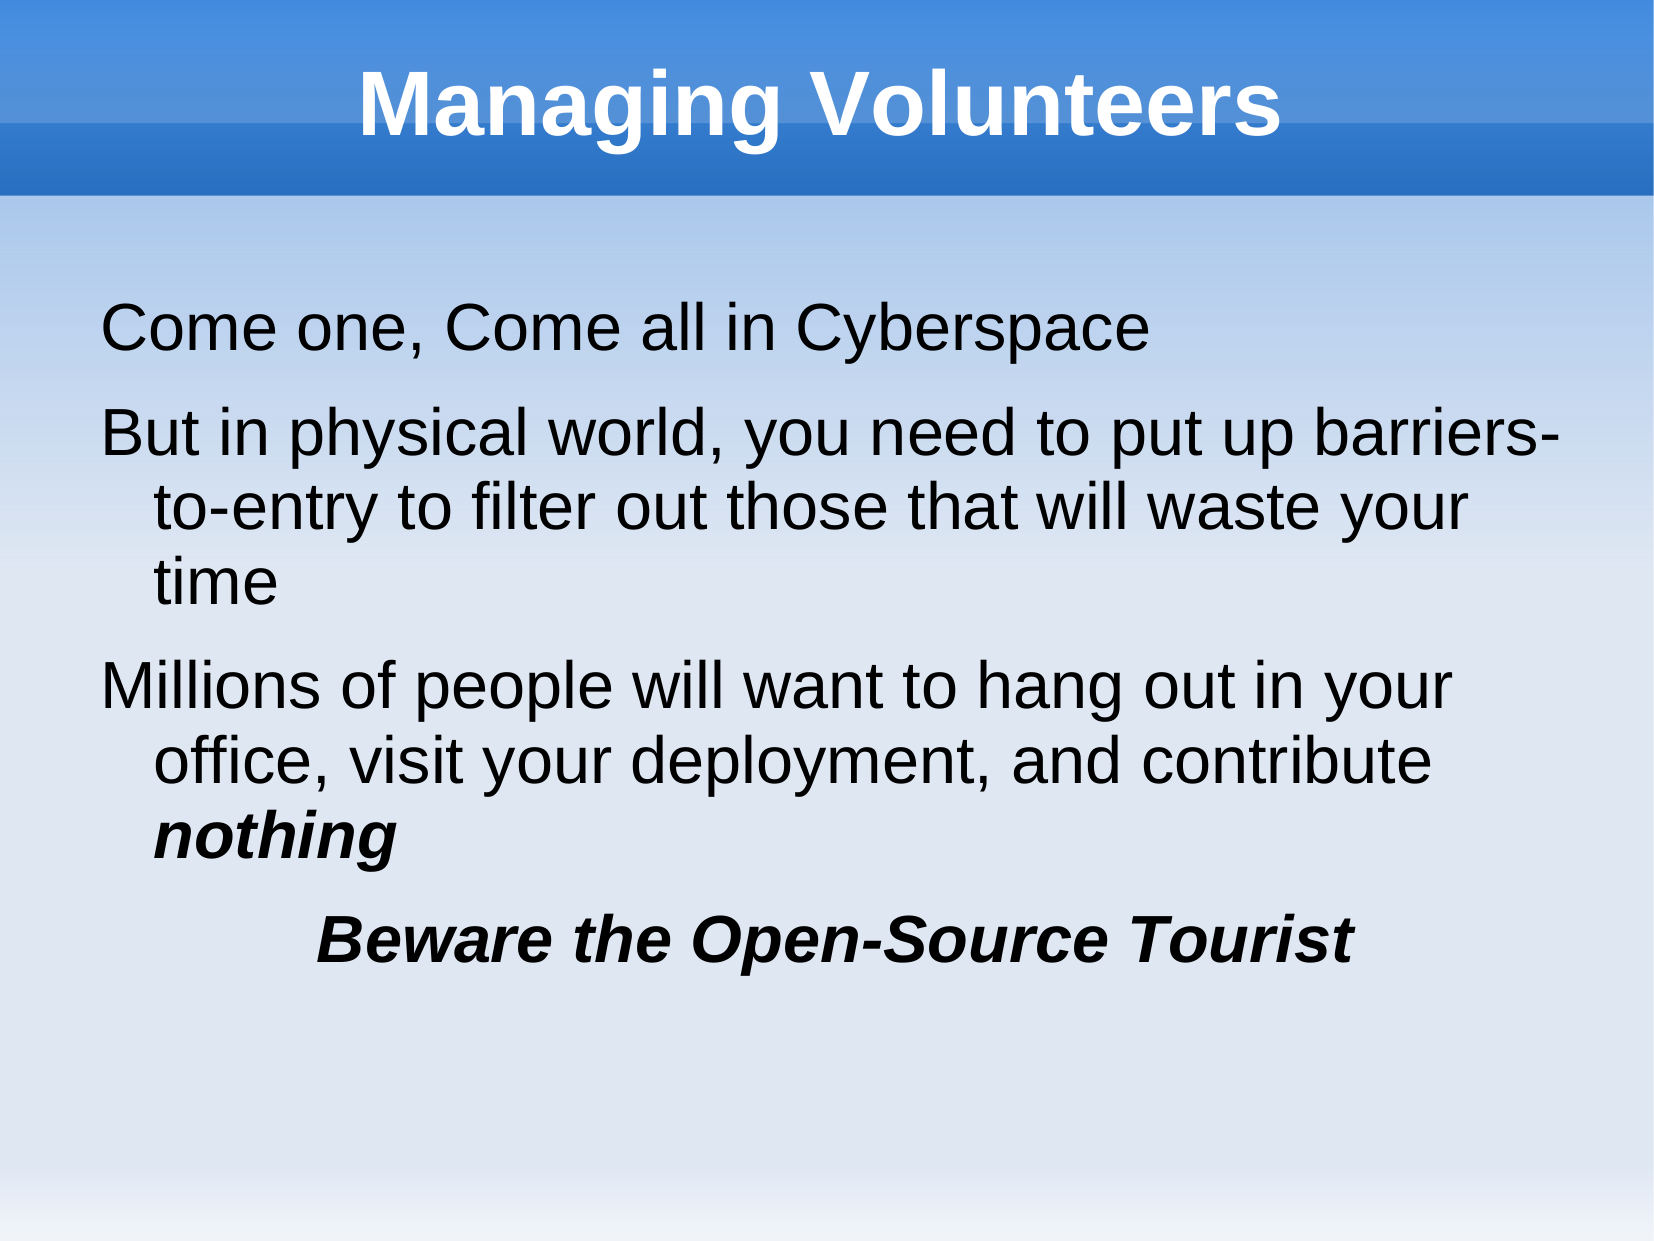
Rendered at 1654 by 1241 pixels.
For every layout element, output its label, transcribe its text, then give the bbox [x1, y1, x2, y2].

picture [0, 0, 1654, 1241]
title Managing Volunteers [76, 7, 1565, 200]
list Come one, Come all in Cyberspace But in physical world, you need to put up barriers-to-entry to filter out those that will waste your time Millions of people will want to hang out in your office, visit your deployment, and contribute nothing Beware the Open-Source Tourist [82, 290, 1571, 1094]
